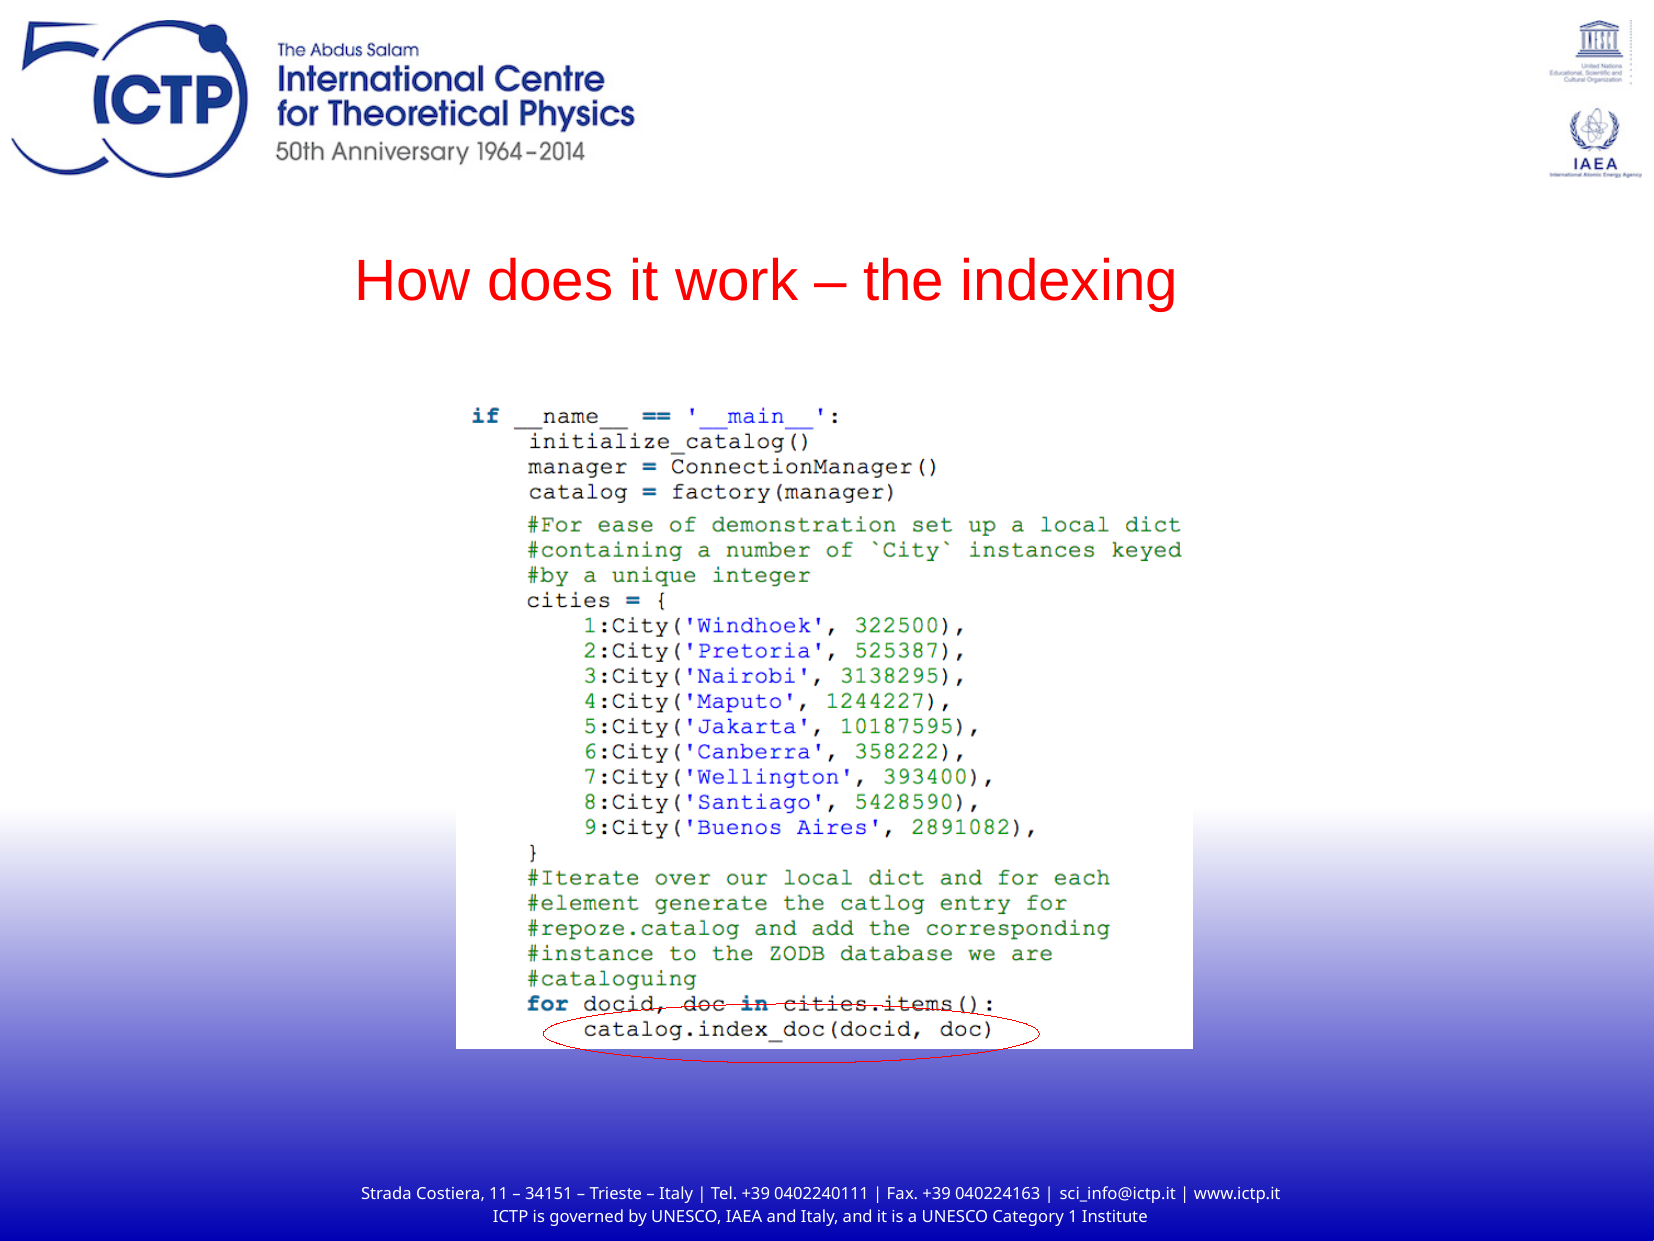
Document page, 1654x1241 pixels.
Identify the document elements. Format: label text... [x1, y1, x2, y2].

title How does it work – the indexing [354, 218, 1571, 343]
picture [456, 401, 1193, 1049]
picture [11, 20, 1642, 178]
